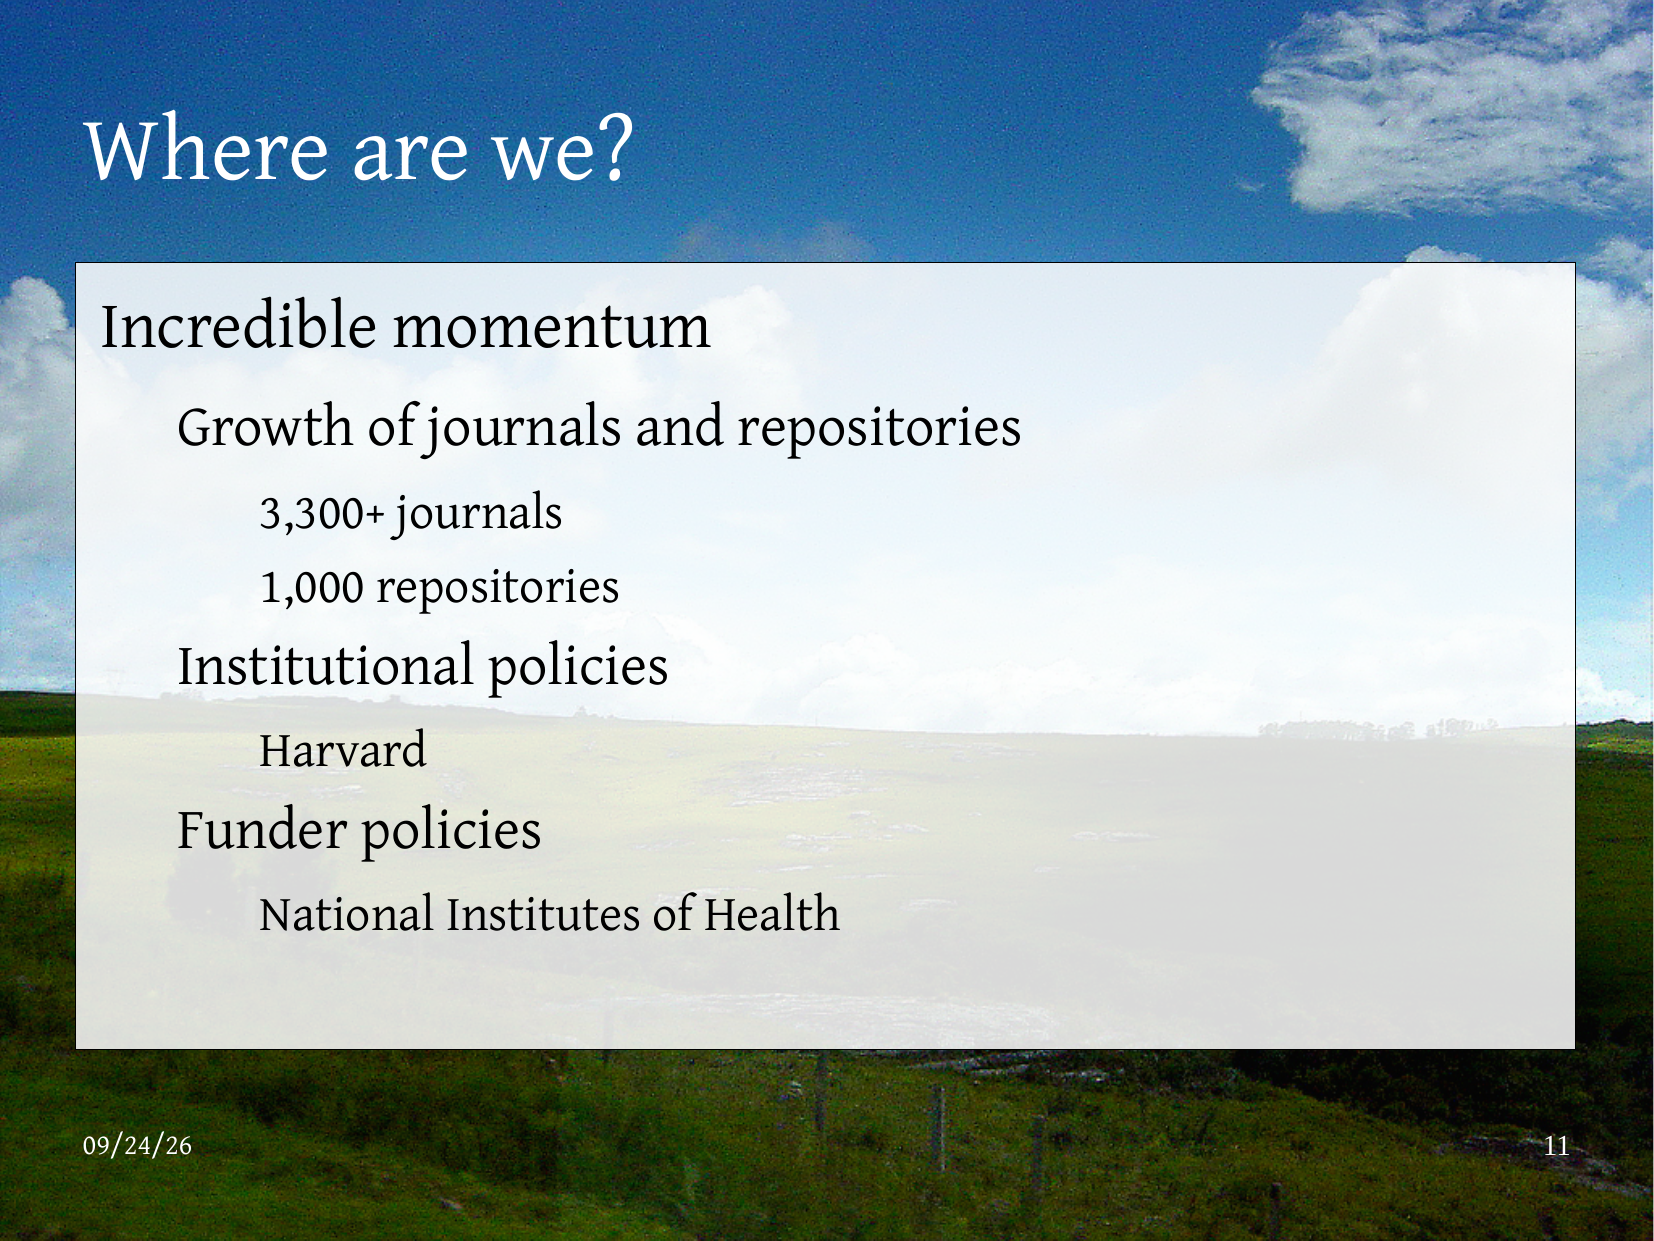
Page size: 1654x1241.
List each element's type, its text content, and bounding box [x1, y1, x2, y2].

list Incredible momentum Growth of journals and repositories 3,300+ journals 1,000 repositories Institutional policies Harvard Funder policies National Institutes of Health [82, 290, 1571, 1094]
picture [0, 0, 1654, 1241]
title Where are we? [82, 56, 1571, 250]
